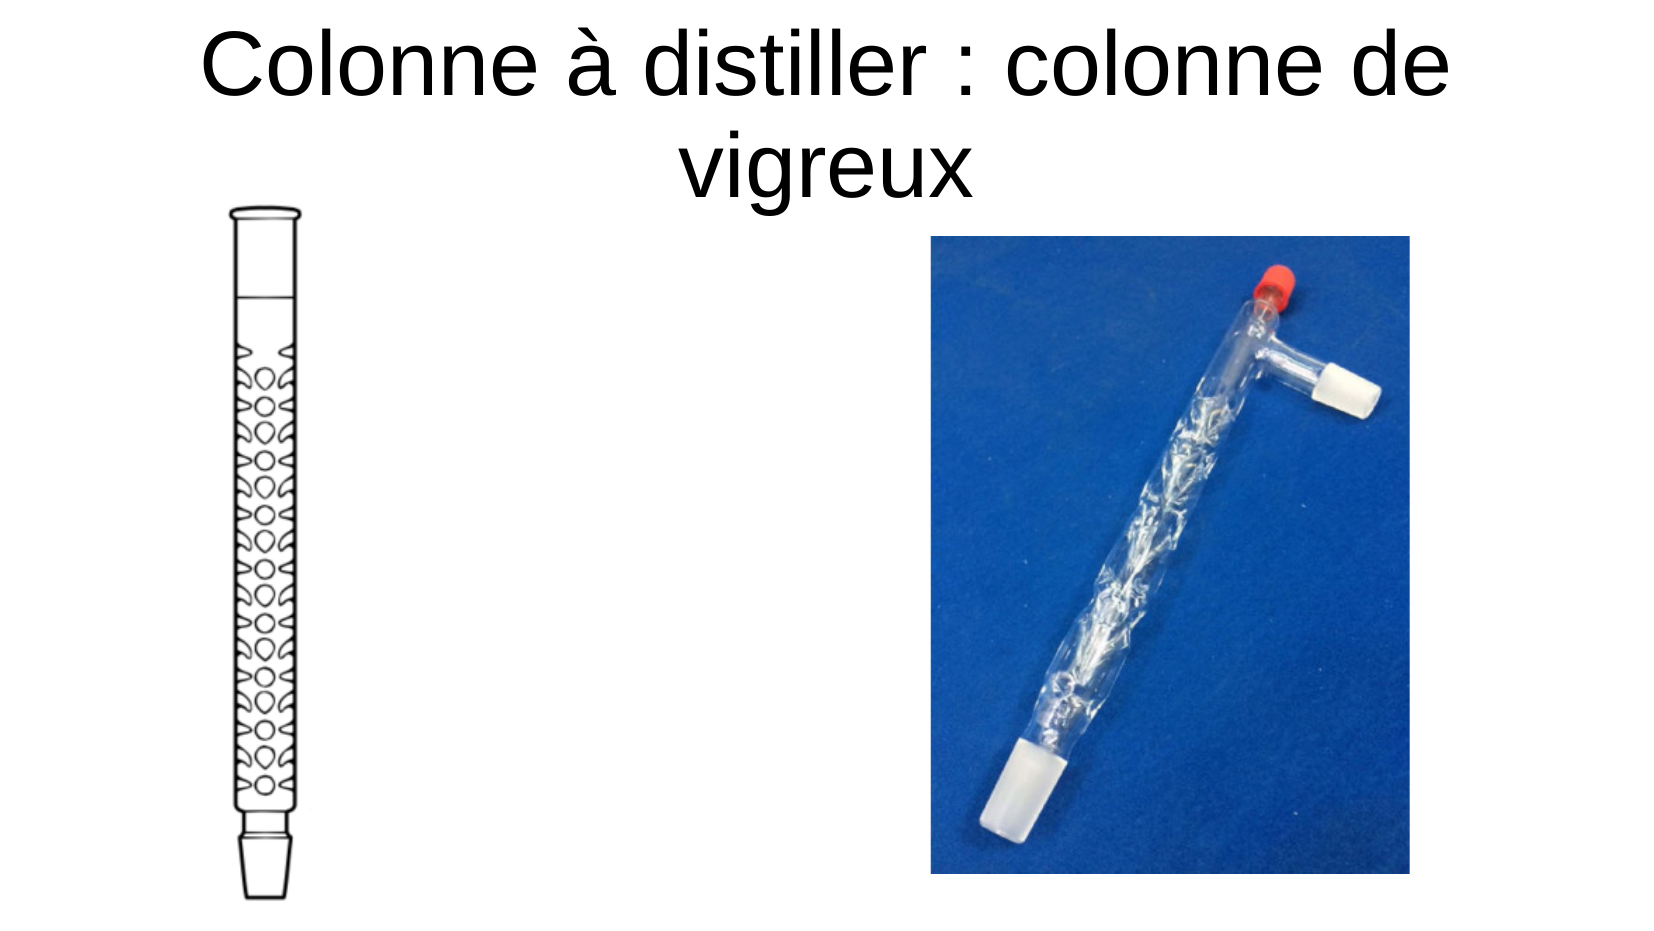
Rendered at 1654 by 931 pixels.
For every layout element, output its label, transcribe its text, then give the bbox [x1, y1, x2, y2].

title Colonne à distiller : colonne de vigreux [82, 12, 1571, 218]
picture [186, 164, 343, 931]
picture [851, 236, 1490, 875]
